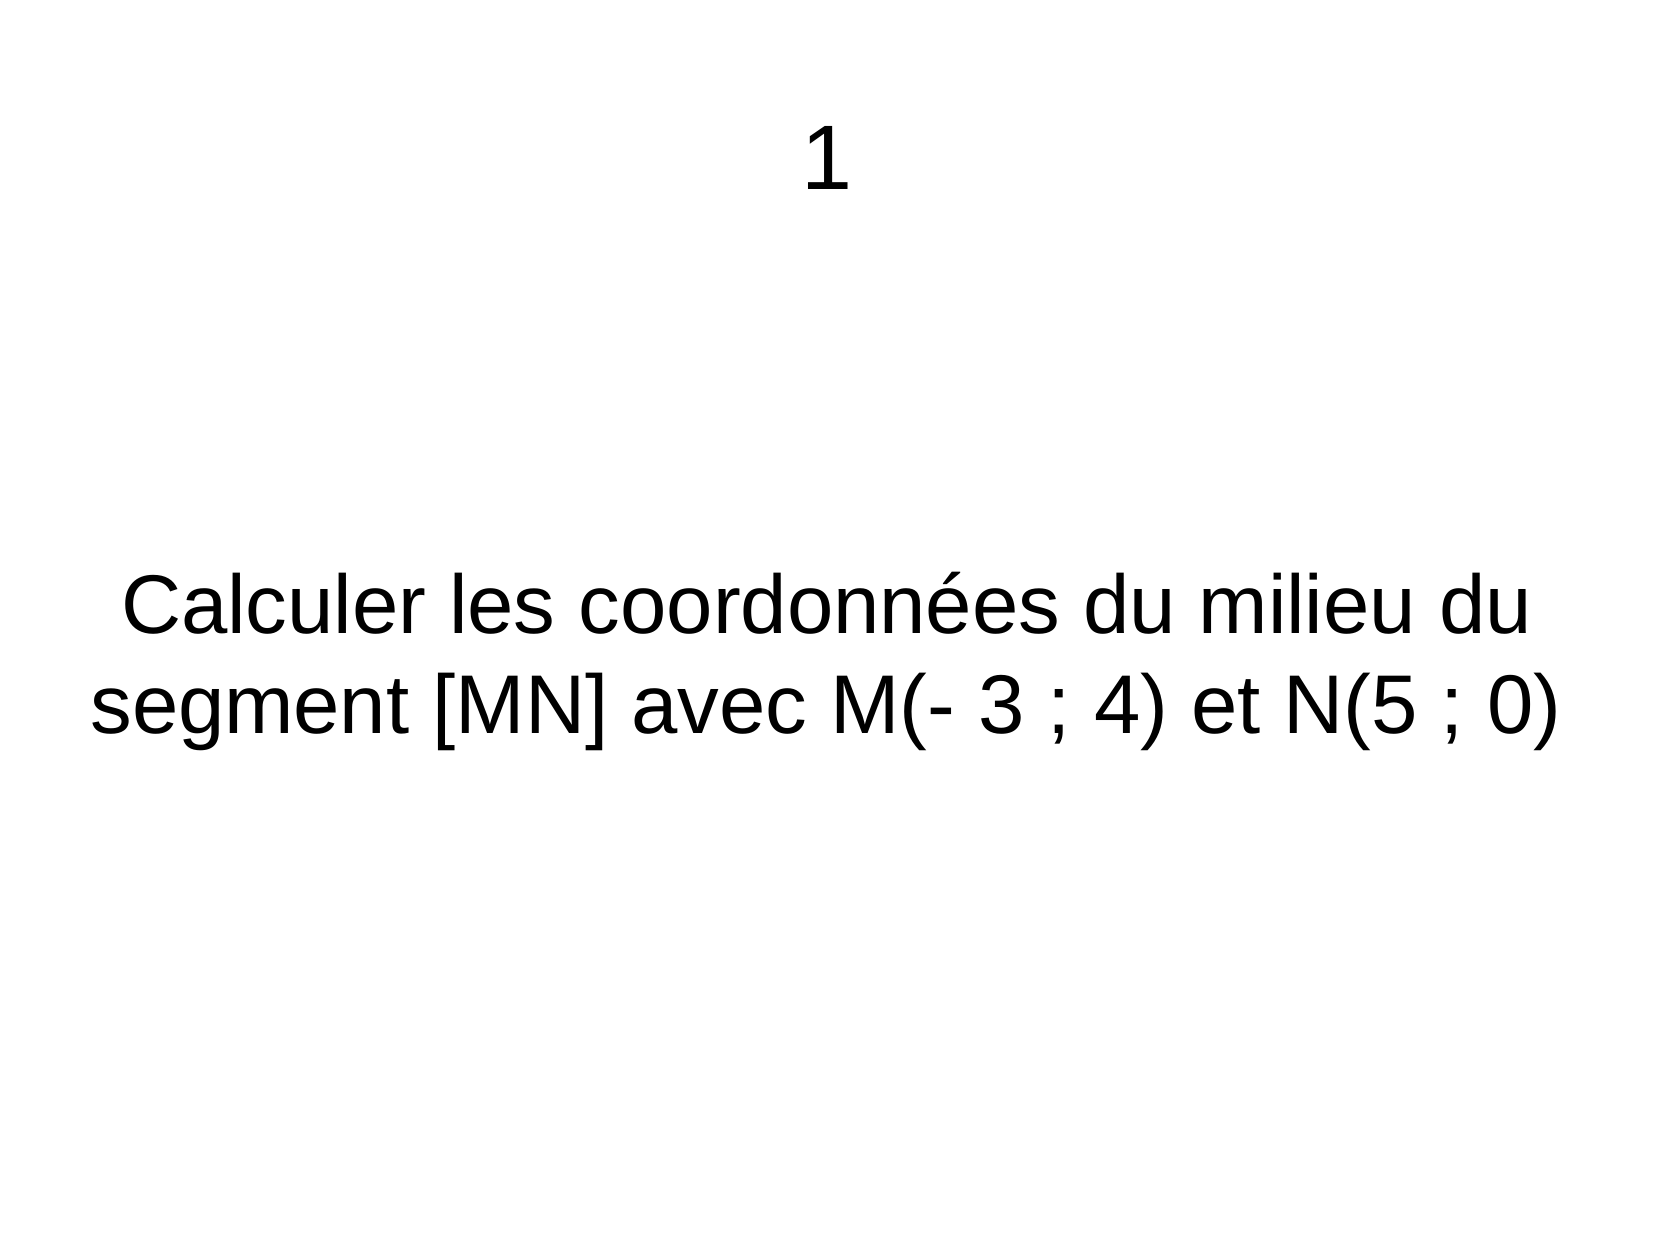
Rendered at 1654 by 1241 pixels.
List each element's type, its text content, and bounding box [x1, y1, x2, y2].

subtitle Calculer les coordonnées du milieu du segment [MN] avec M(- 3 ; 4) et N(5 ; 0) [82, 290, 1571, 1010]
title 1 [82, 49, 1571, 257]
